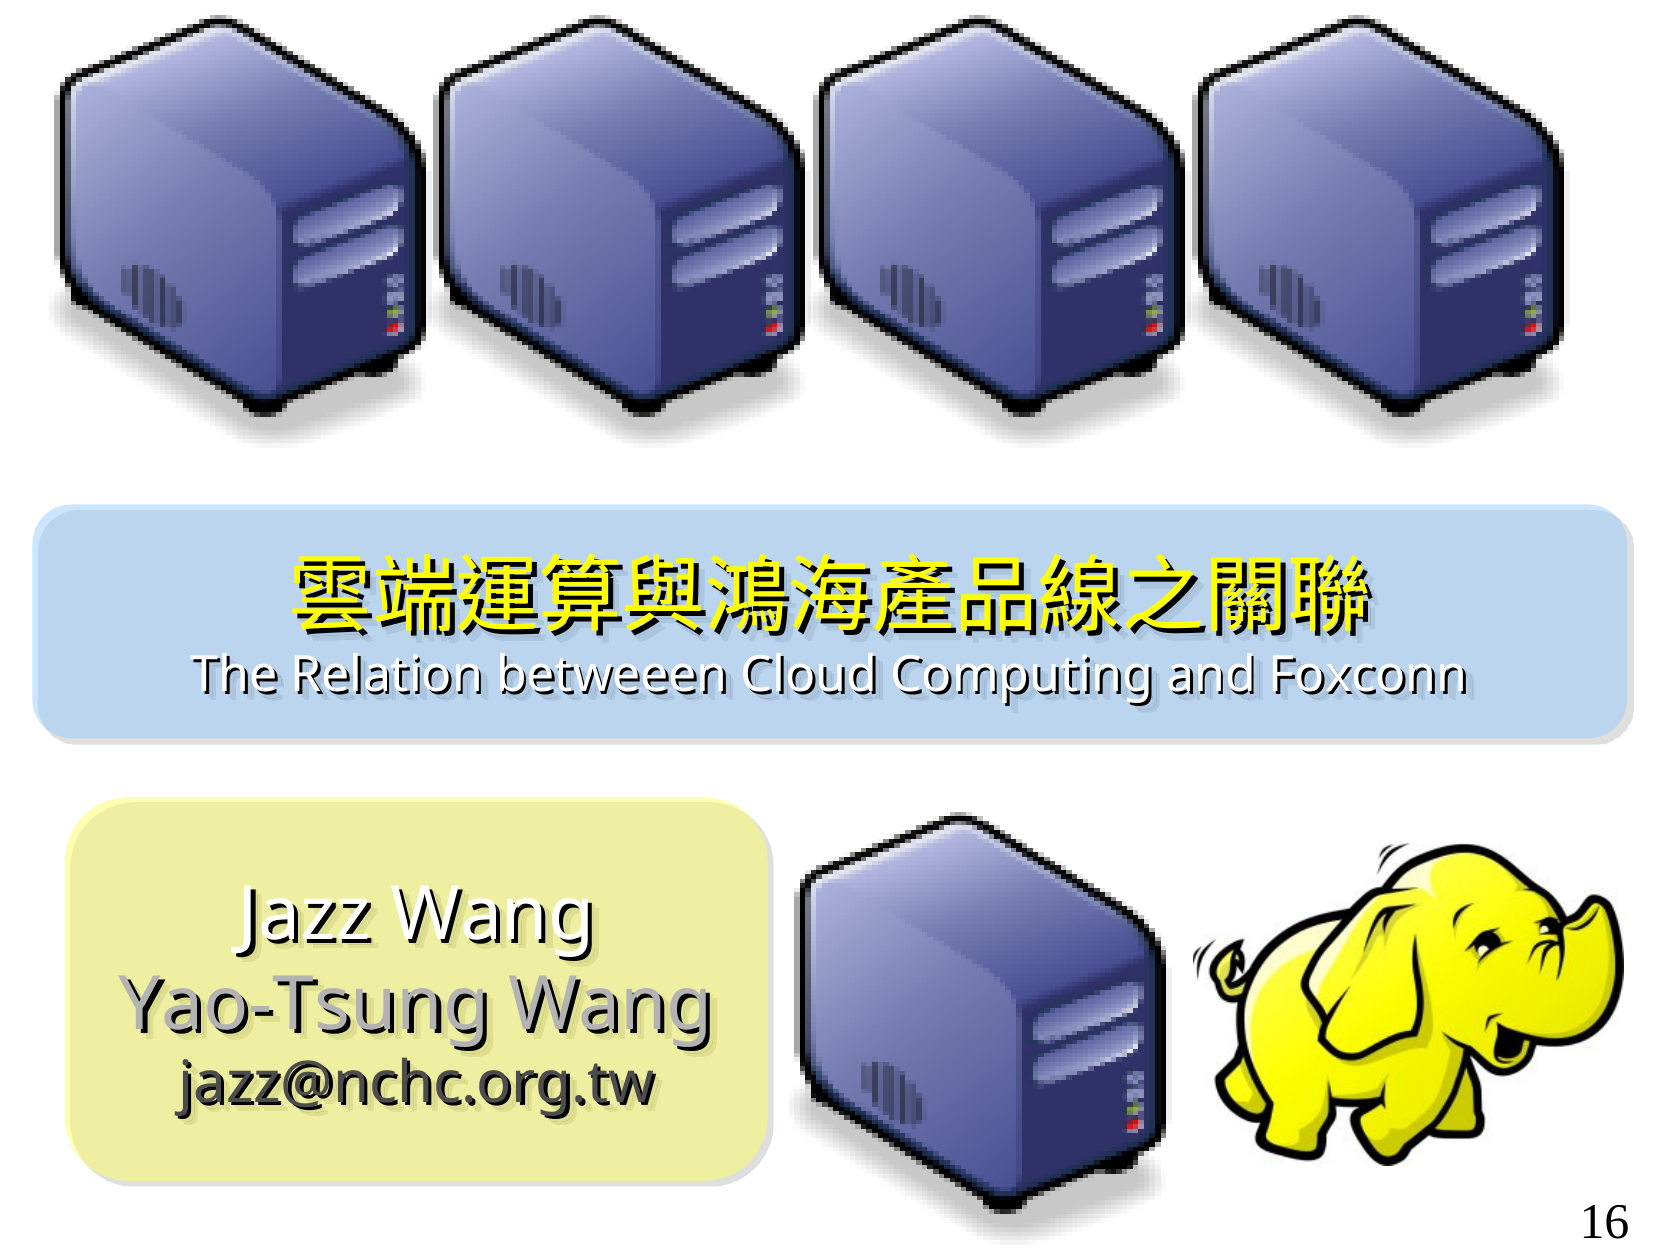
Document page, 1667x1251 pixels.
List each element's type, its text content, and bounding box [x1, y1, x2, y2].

picture [767, 800, 1624, 1249]
picture [27, 2, 1609, 502]
text_box Jazz Wang Yao-Tsung Wang jazz@nchc.org.tw [64, 797, 767, 1182]
text_box 雲端運算與鴻海產品線之關聯 The Relation betweeen Cloud Computing and Foxconn [32, 504, 1628, 739]
